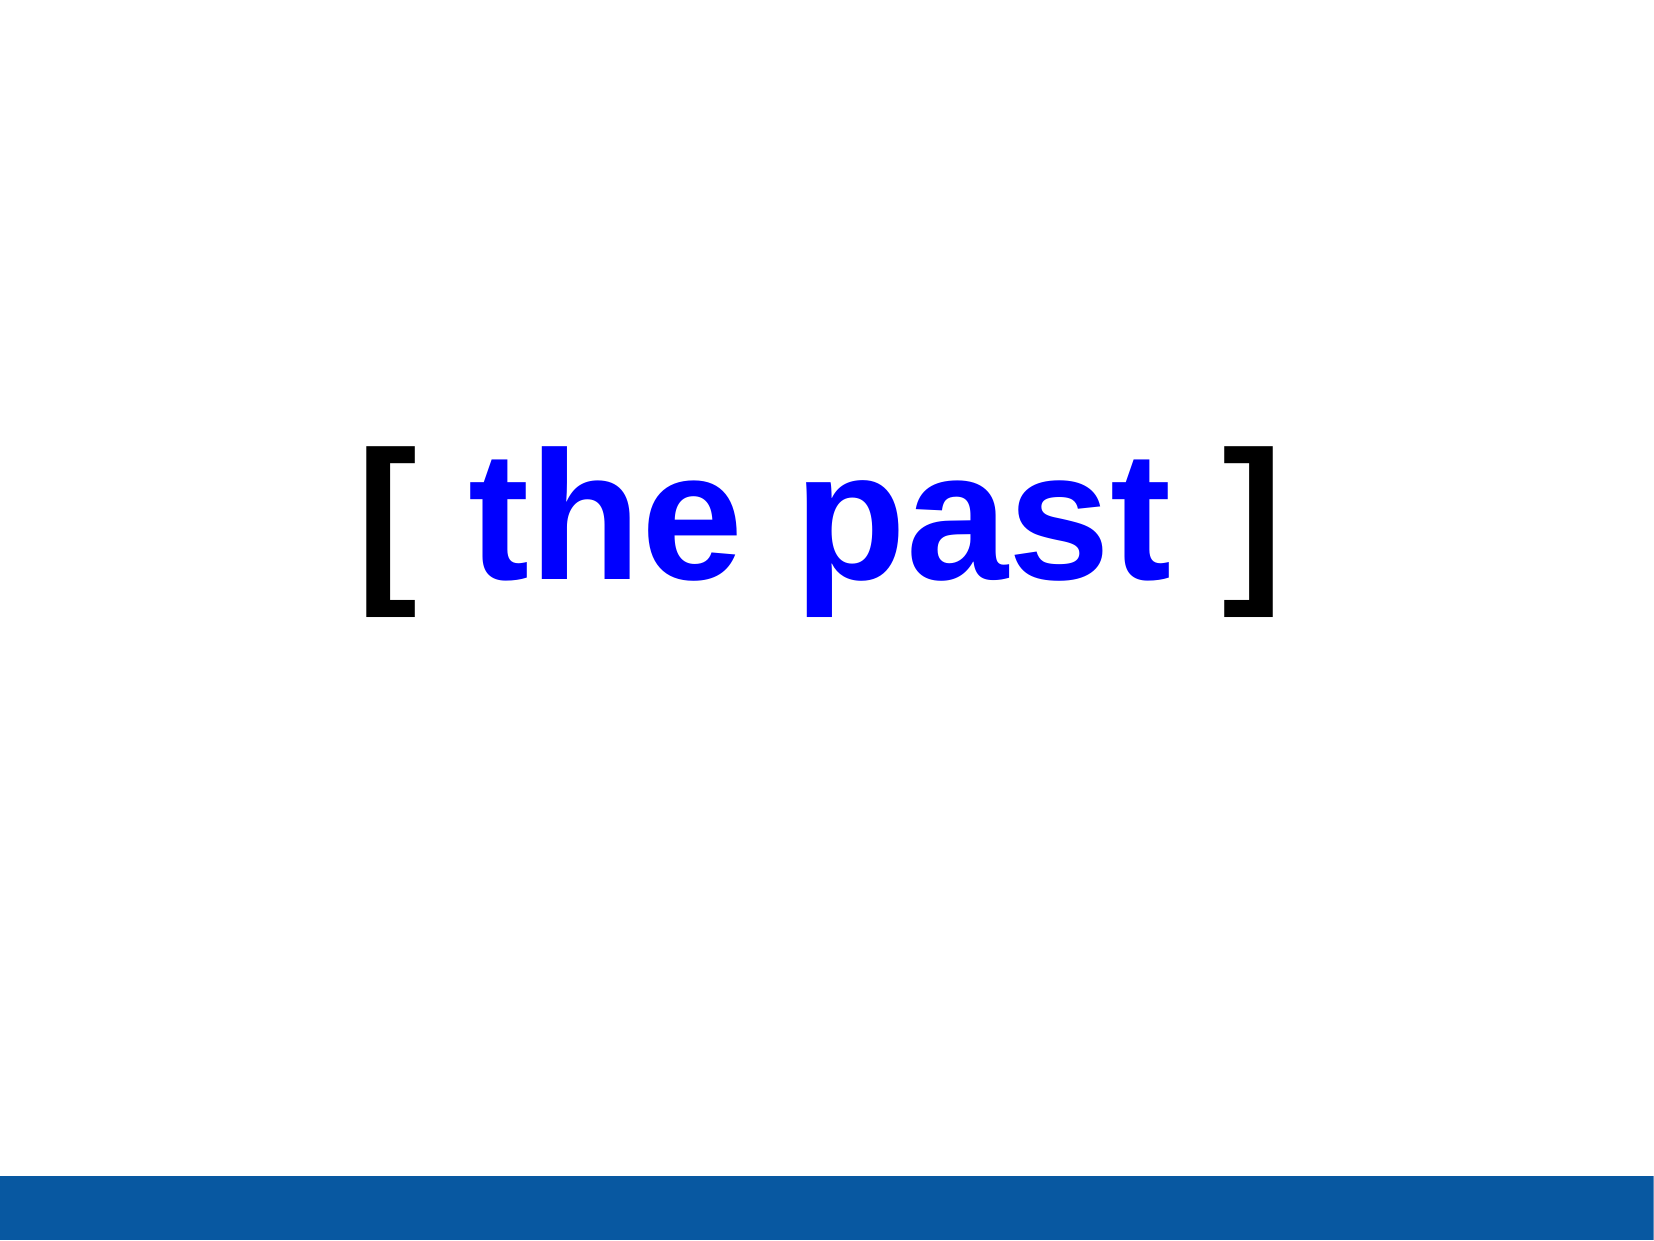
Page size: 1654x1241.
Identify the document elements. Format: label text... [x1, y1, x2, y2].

title [ the past ] [0, 413, 1654, 619]
picture [0, 1176, 1654, 1240]
